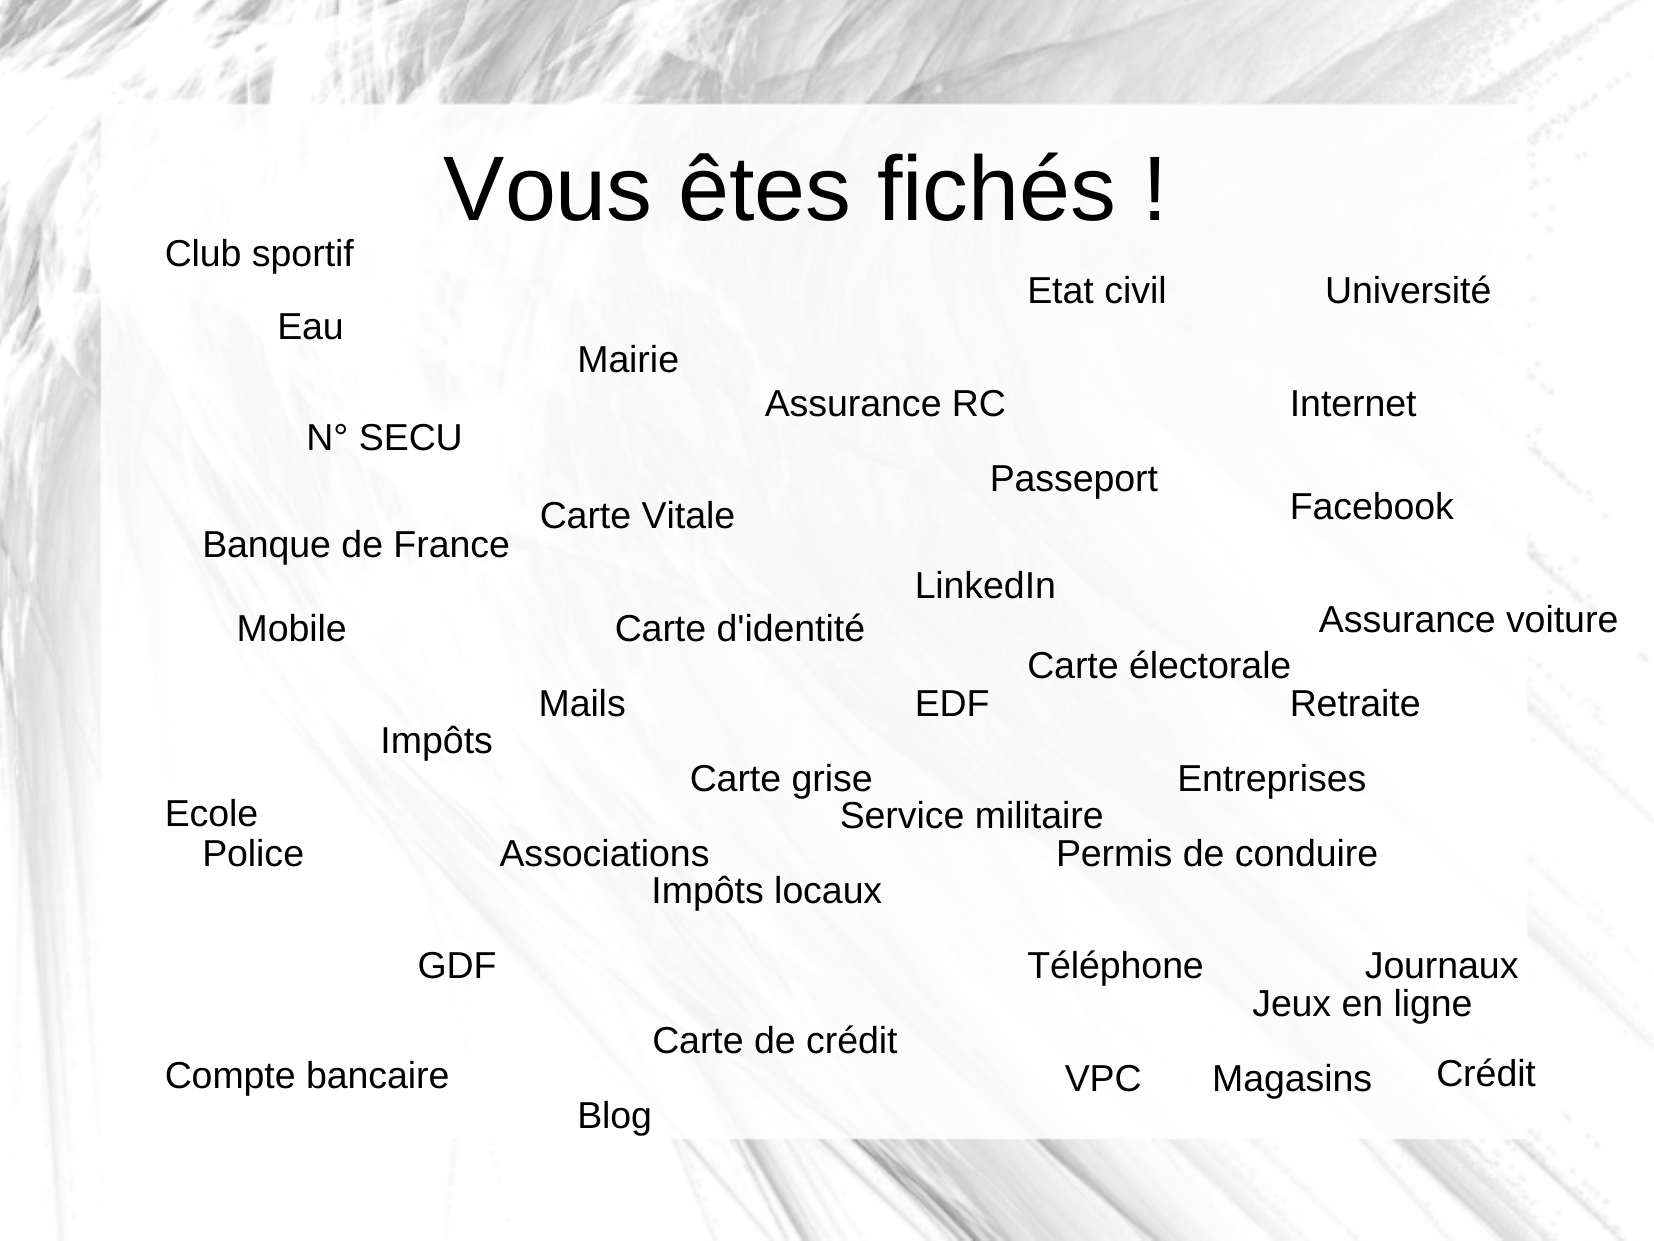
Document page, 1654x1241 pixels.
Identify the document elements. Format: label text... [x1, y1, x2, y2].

text_box Associations [484, 825, 725, 882]
text_box Banque de France [187, 515, 526, 573]
text_box Ecole [150, 784, 274, 842]
text_box EDF [900, 675, 1005, 732]
text_box Impôts locaux [636, 862, 898, 920]
text_box Etat civil [1012, 262, 1182, 320]
text_box Mails [523, 675, 641, 732]
text_box N° SECU [291, 408, 479, 466]
text_box Permis de conduire [1120, 825, 1394, 882]
text_box Carte d'identité [600, 600, 881, 657]
text_box Assurance RC [750, 375, 1022, 432]
text_box Internet [1275, 375, 1432, 432]
text_box Carte de crédit [637, 1012, 914, 1070]
text_box Carte grise [675, 750, 889, 807]
text_box Police [187, 825, 320, 882]
text_box Facebook [1275, 478, 1470, 536]
text_box Passeport [975, 450, 1174, 507]
text_box Eau [262, 297, 359, 355]
text_box Université [1310, 262, 1507, 320]
text_box Entreprises [1162, 750, 1382, 807]
text_box Mobile [221, 600, 363, 657]
text_box LinkedIn [900, 556, 1072, 614]
text_box Assurance voiture [1304, 591, 1635, 649]
text_box VPC [1050, 1050, 1157, 1107]
text_box Crédit [1421, 1045, 1552, 1103]
text_box Compte bancaire [150, 1047, 466, 1105]
text_box Service militaire [825, 787, 1120, 882]
text_box Club sportif [150, 225, 370, 282]
text_box Téléphone [1012, 937, 1220, 995]
text_box Journaux [1350, 937, 1534, 995]
text_box Jeux en ligne [1237, 975, 1489, 1101]
picture [0, 0, 1654, 1241]
text_box Blog [562, 1087, 668, 1145]
text_box GDF [402, 937, 512, 995]
text_box Carte Vitale [525, 487, 750, 545]
text_box Retraite [1275, 675, 1436, 732]
text_box Carte électorale [1012, 636, 1307, 694]
title Vous êtes fichés ! [112, 112, 1501, 266]
text_box Impôts [365, 712, 508, 770]
text_box Magasins [1197, 1050, 1388, 1107]
text_box Mairie [562, 330, 695, 388]
